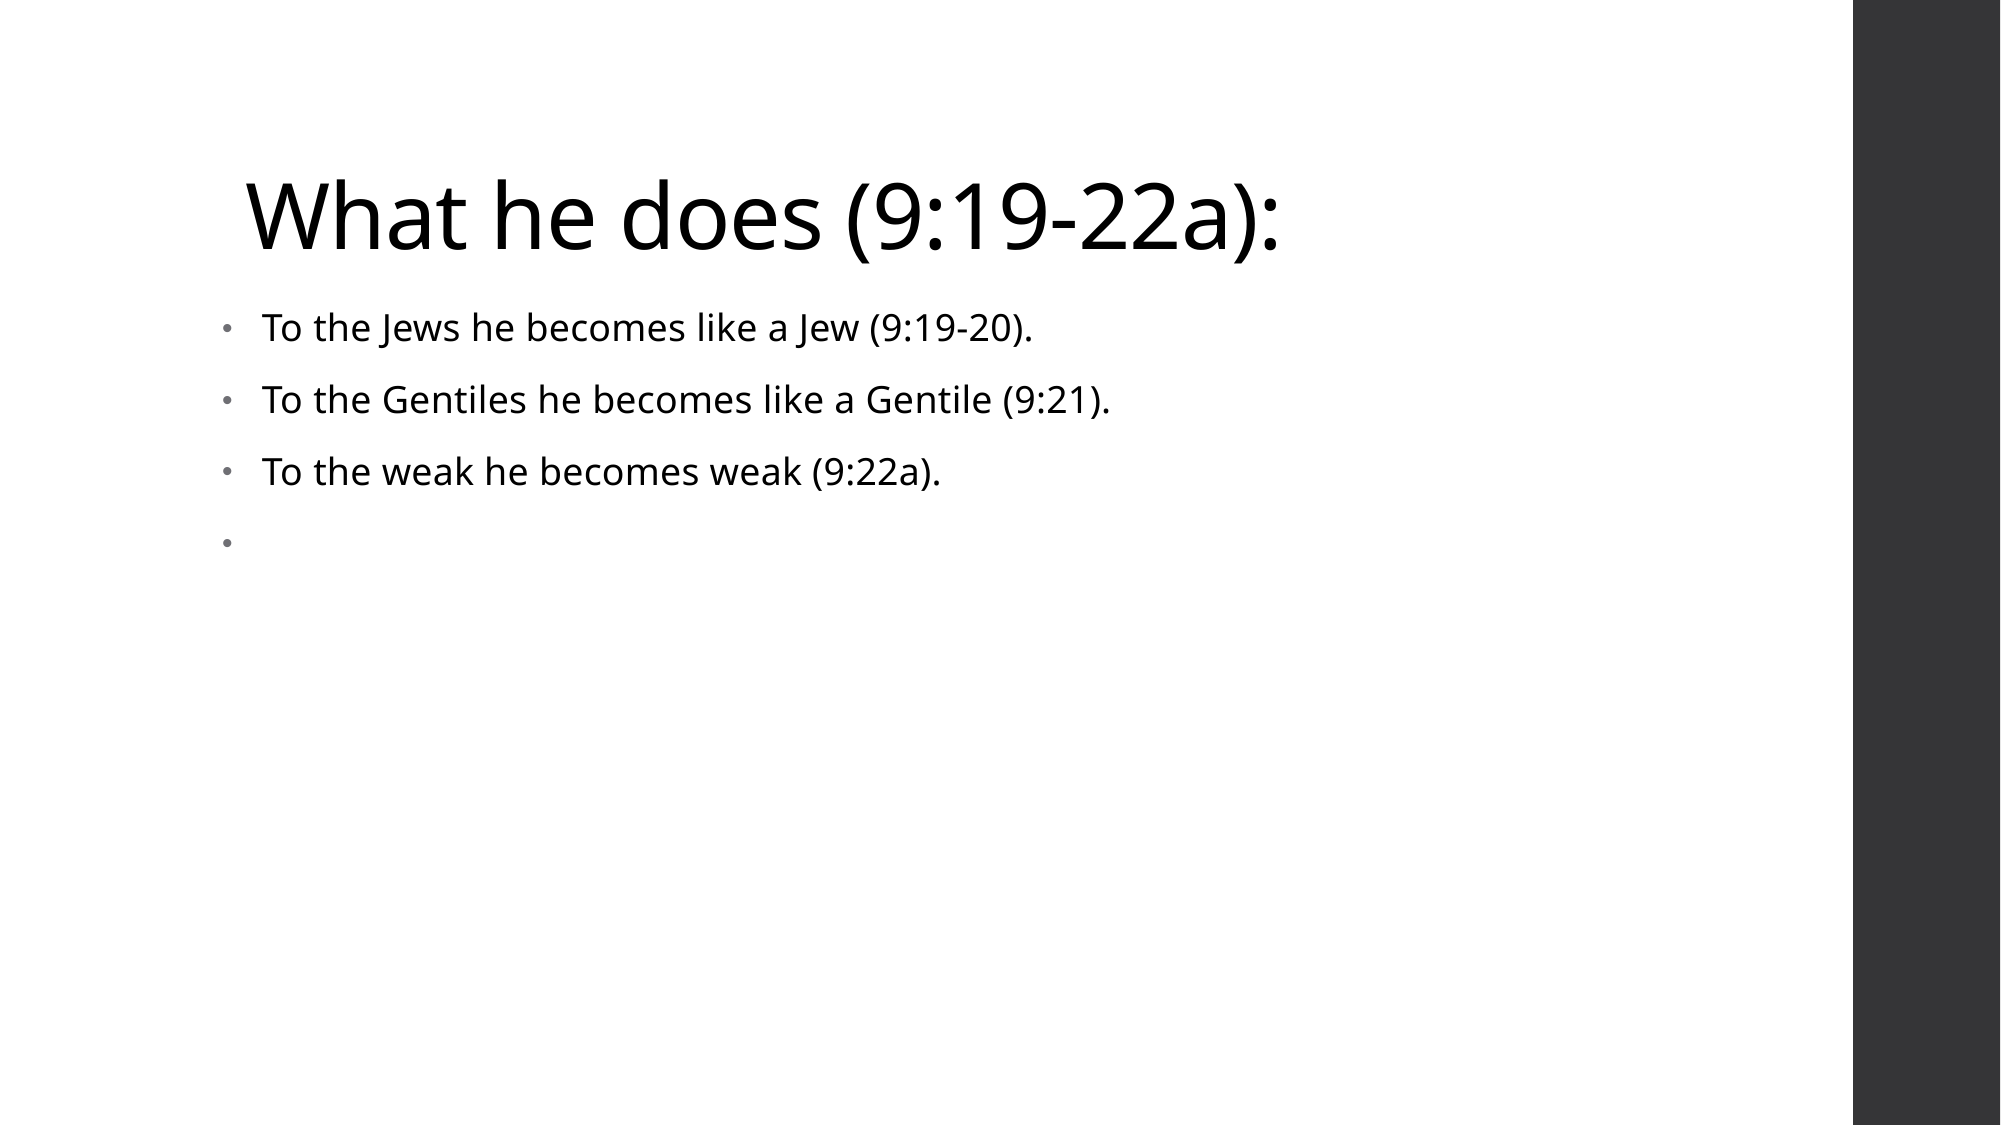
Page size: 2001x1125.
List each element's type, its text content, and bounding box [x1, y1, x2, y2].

list To the Jews he becomes like a Jew (9:19-20). To the Gentiles he becomes like a Gentile (9:21). To the weak he becomes weak (9:22a). [206, 299, 1617, 1014]
title What he does (9:19-22a): [206, 60, 1797, 278]
